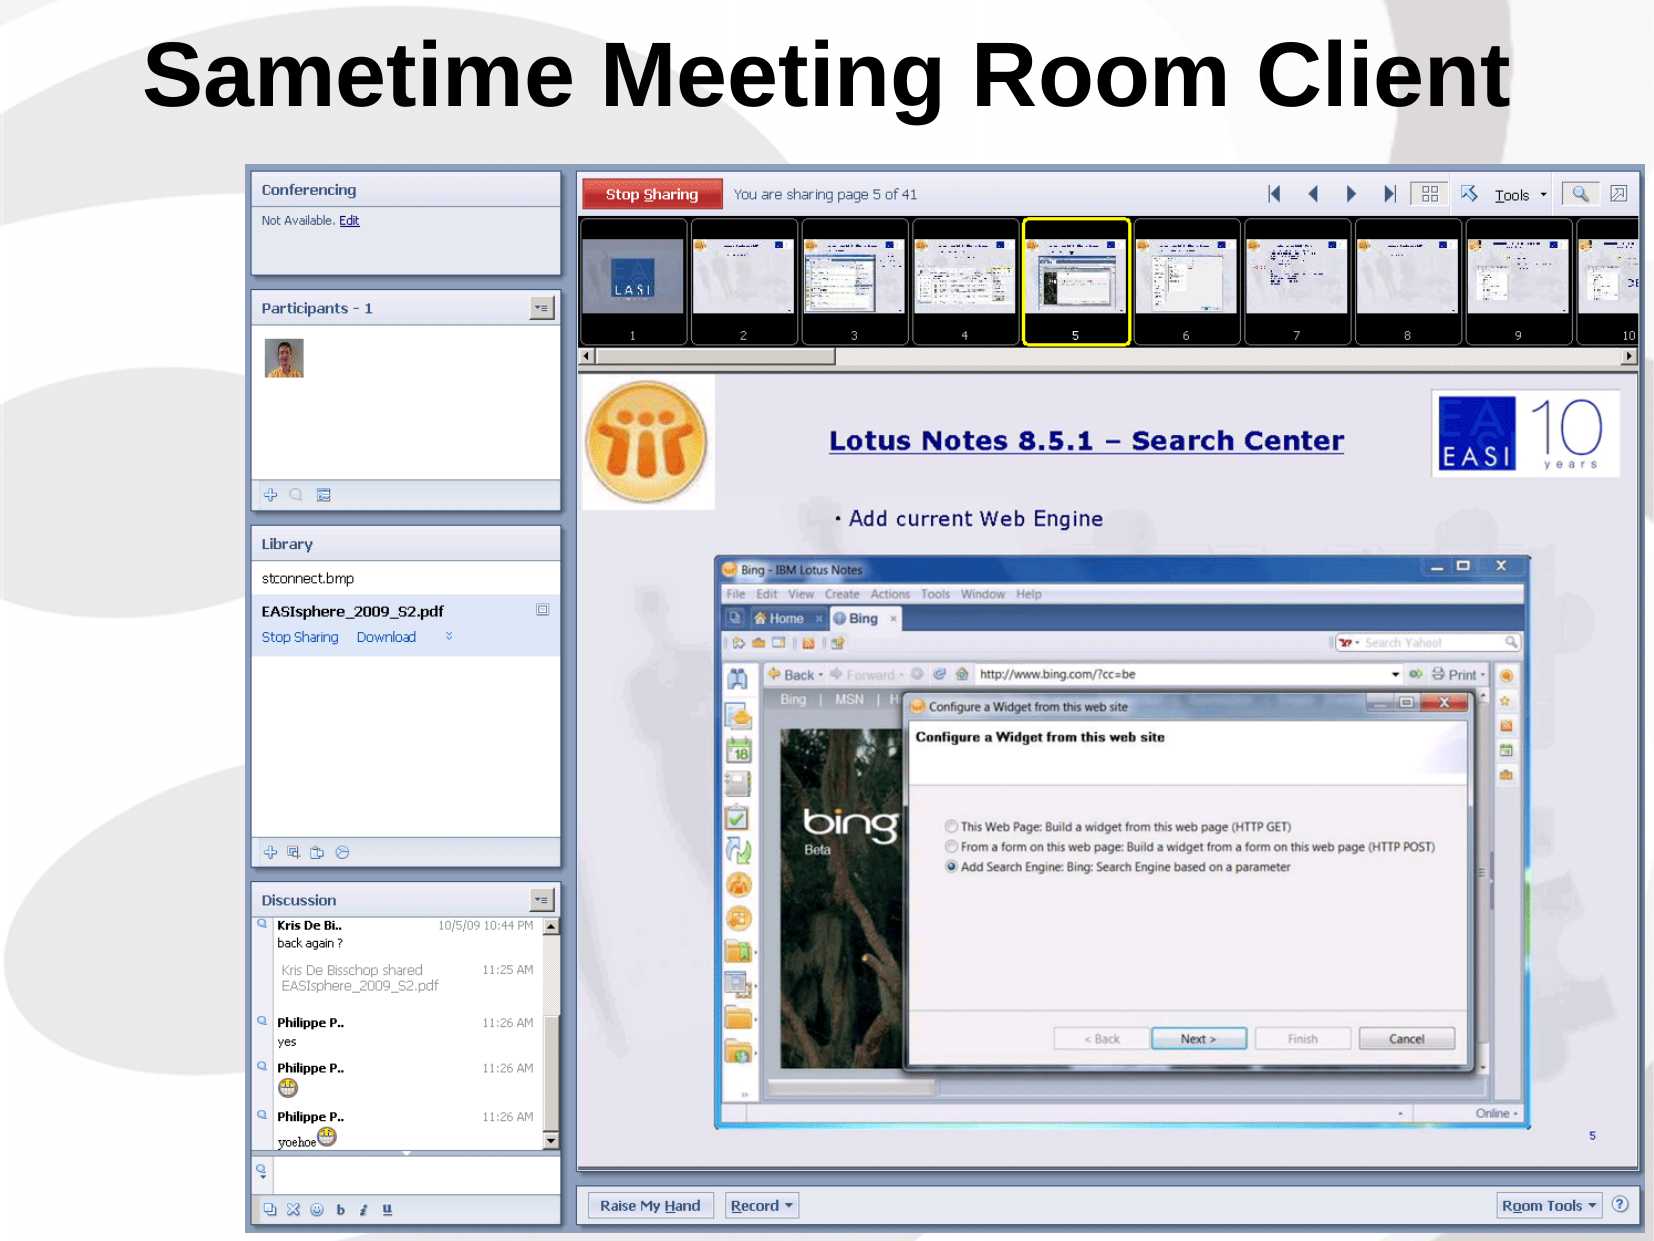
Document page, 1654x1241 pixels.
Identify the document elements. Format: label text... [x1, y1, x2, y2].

title Sametime Meeting Room Client [121, 0, 1534, 180]
picture [0, 0, 1654, 1241]
